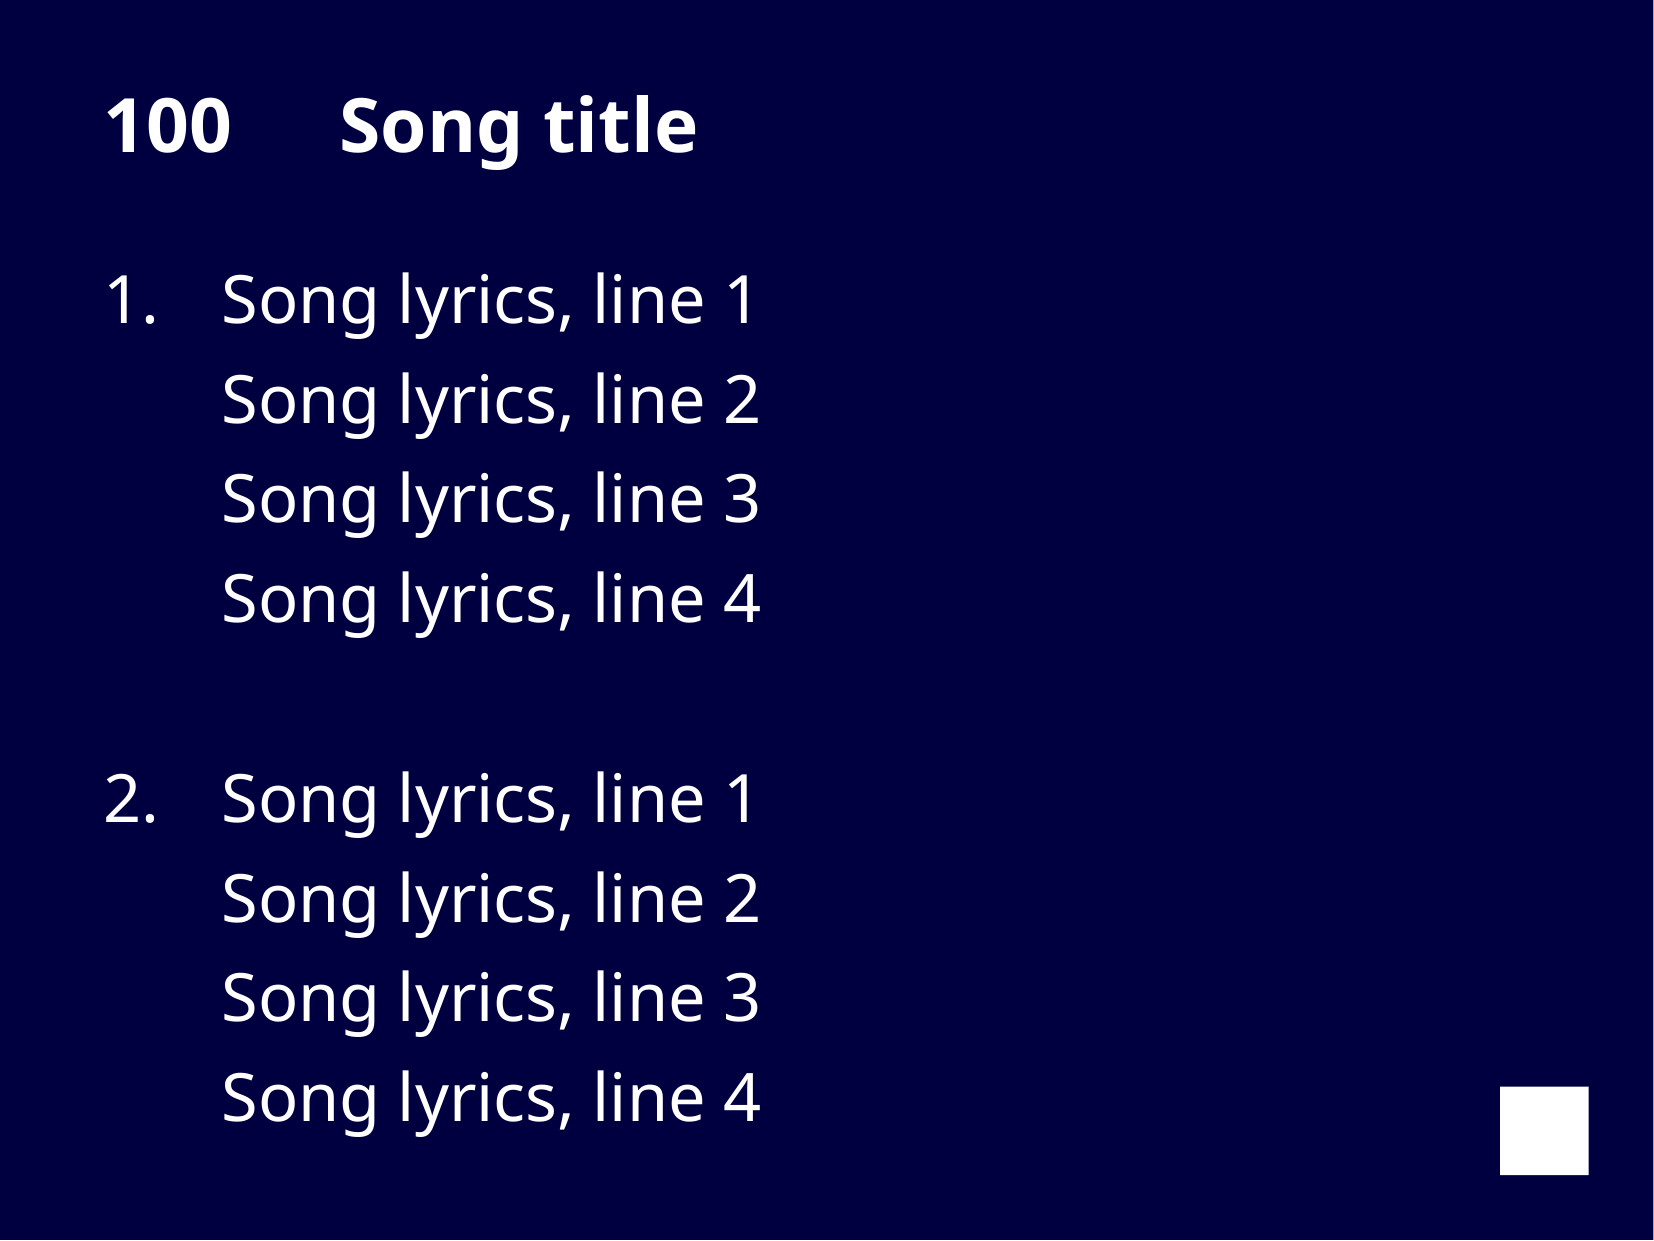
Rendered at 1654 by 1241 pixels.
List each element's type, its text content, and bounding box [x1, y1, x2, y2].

text_box 1. Song lyrics, line 1 Song lyrics, line 2 Song lyrics, line 3 Song lyrics, line 4 2. Song lyrics, line 1 Song lyrics, line 2 Song lyrics, line 3 Song lyrics, line 4 [88, 135, 1565, 1152]
text_box [1500, 1086, 1589, 1176]
text_box 100 Song title [88, 64, 1565, 135]
